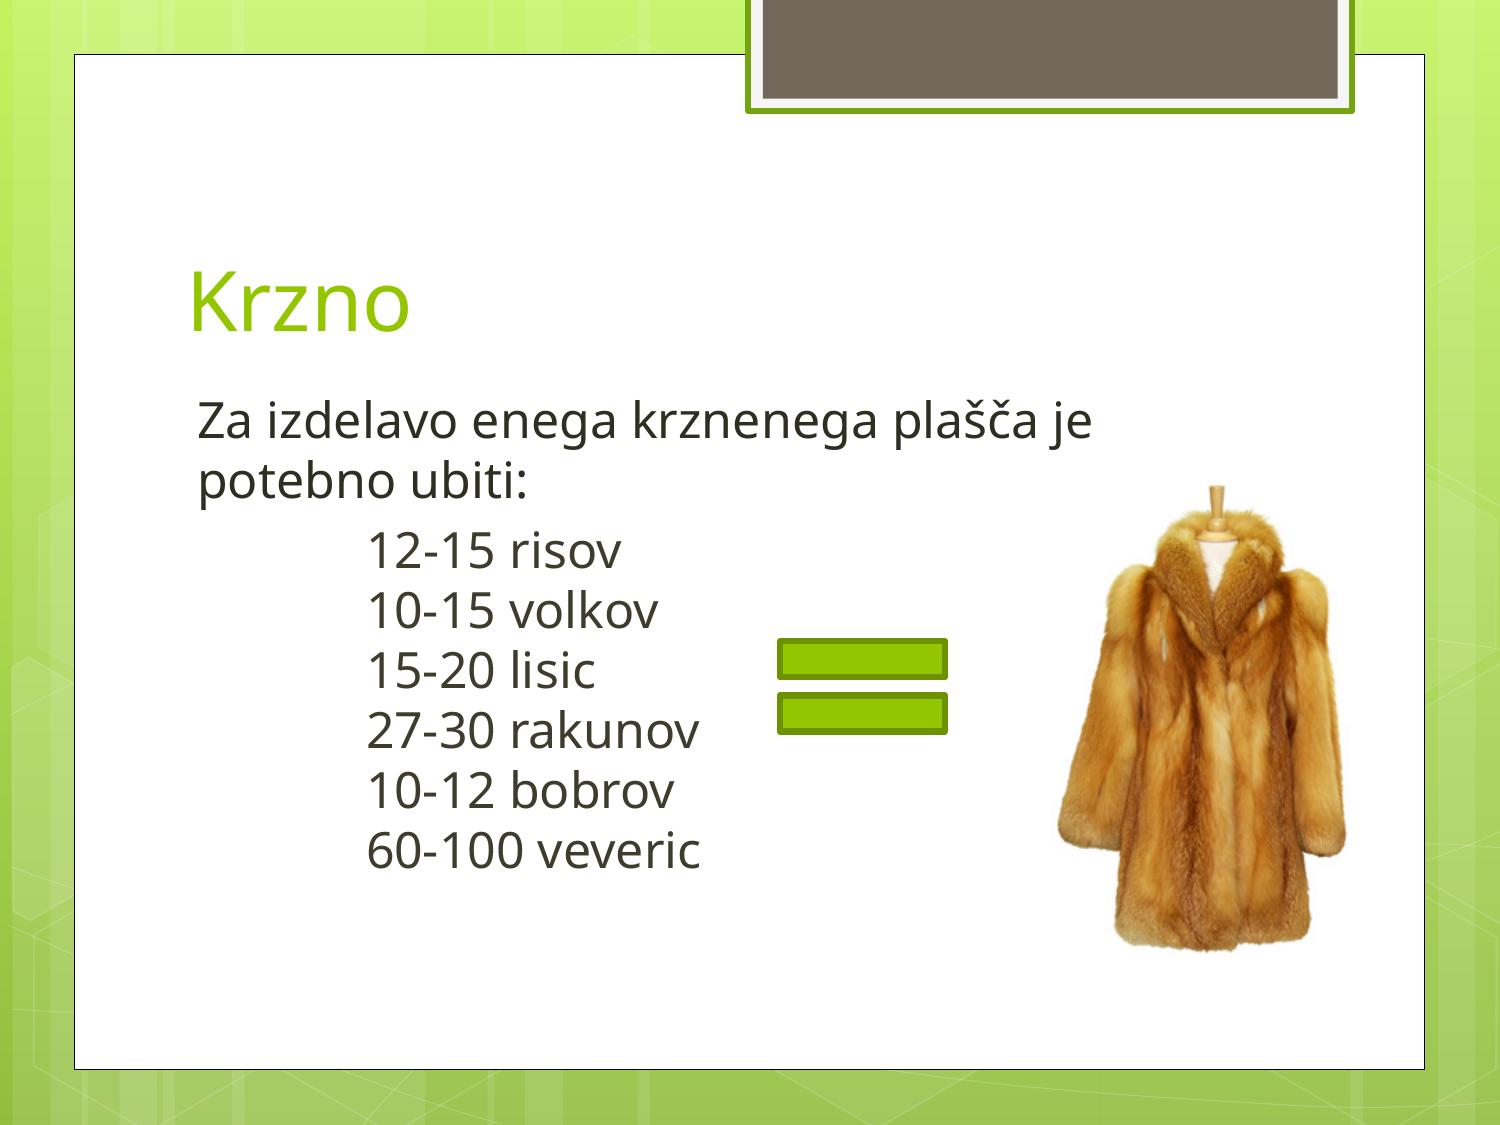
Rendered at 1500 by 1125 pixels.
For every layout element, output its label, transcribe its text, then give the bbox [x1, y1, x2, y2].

text_box [779, 641, 945, 678]
title Krzno [171, 168, 1324, 356]
text_box [779, 695, 945, 732]
list Za izdelavo enega krznenega plašča je potebno ubiti: 12-15 risov 10-15 volkov 15-20 lisic 27-30 rakunov 10-12 bobrov 60-100 veveric [171, 381, 1283, 988]
picture [995, 479, 1411, 965]
